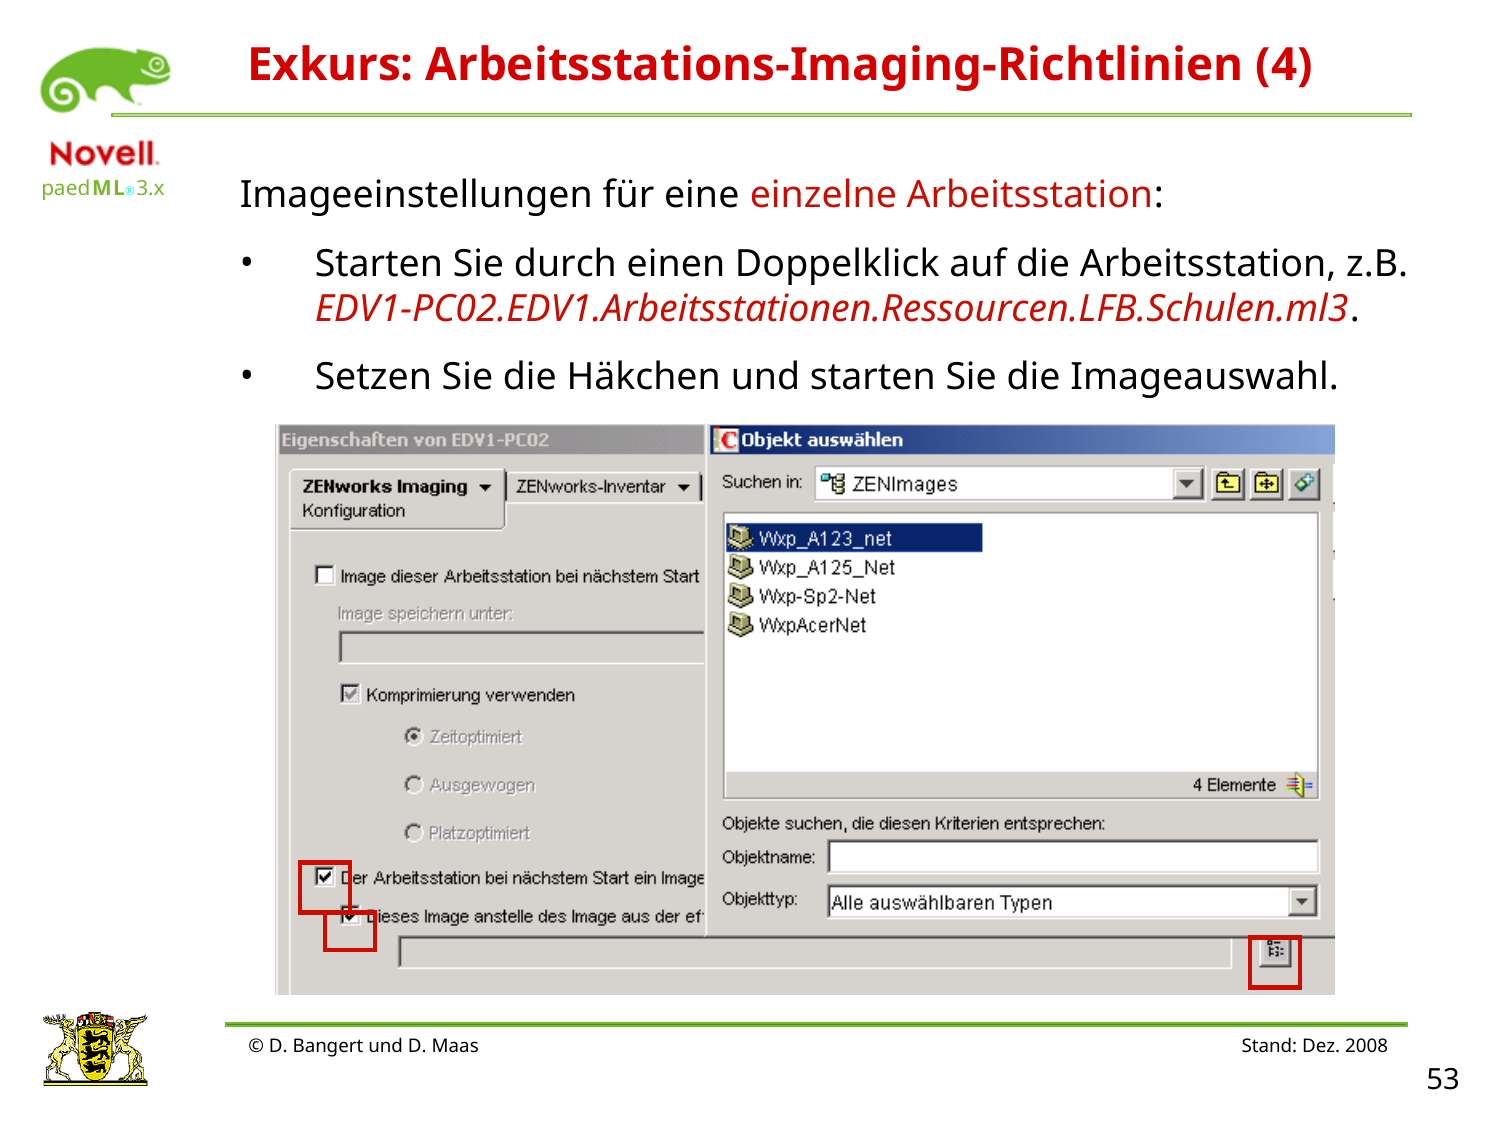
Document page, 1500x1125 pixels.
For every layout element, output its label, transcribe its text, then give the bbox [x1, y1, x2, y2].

picture [26, 30, 184, 188]
picture [41, 1011, 148, 1088]
picture [275, 424, 1335, 995]
title Exkurs: Arbeitsstations-Imaging-Richtlinien (4)‏ [232, 12, 1388, 113]
text_box Imageeinstellungen für eine einzelne Arbeitsstation: Starten Sie durch einen Doppelklick auf die Arbeitsstation, z.B. EDV1-PC02.EDV1.Arbeitsstationen.Ressourcen.LFB.Schulen.ml3. Setzen Sie die Häkchen und starten Sie die Imageauswahl. [225, 162, 1426, 405]
